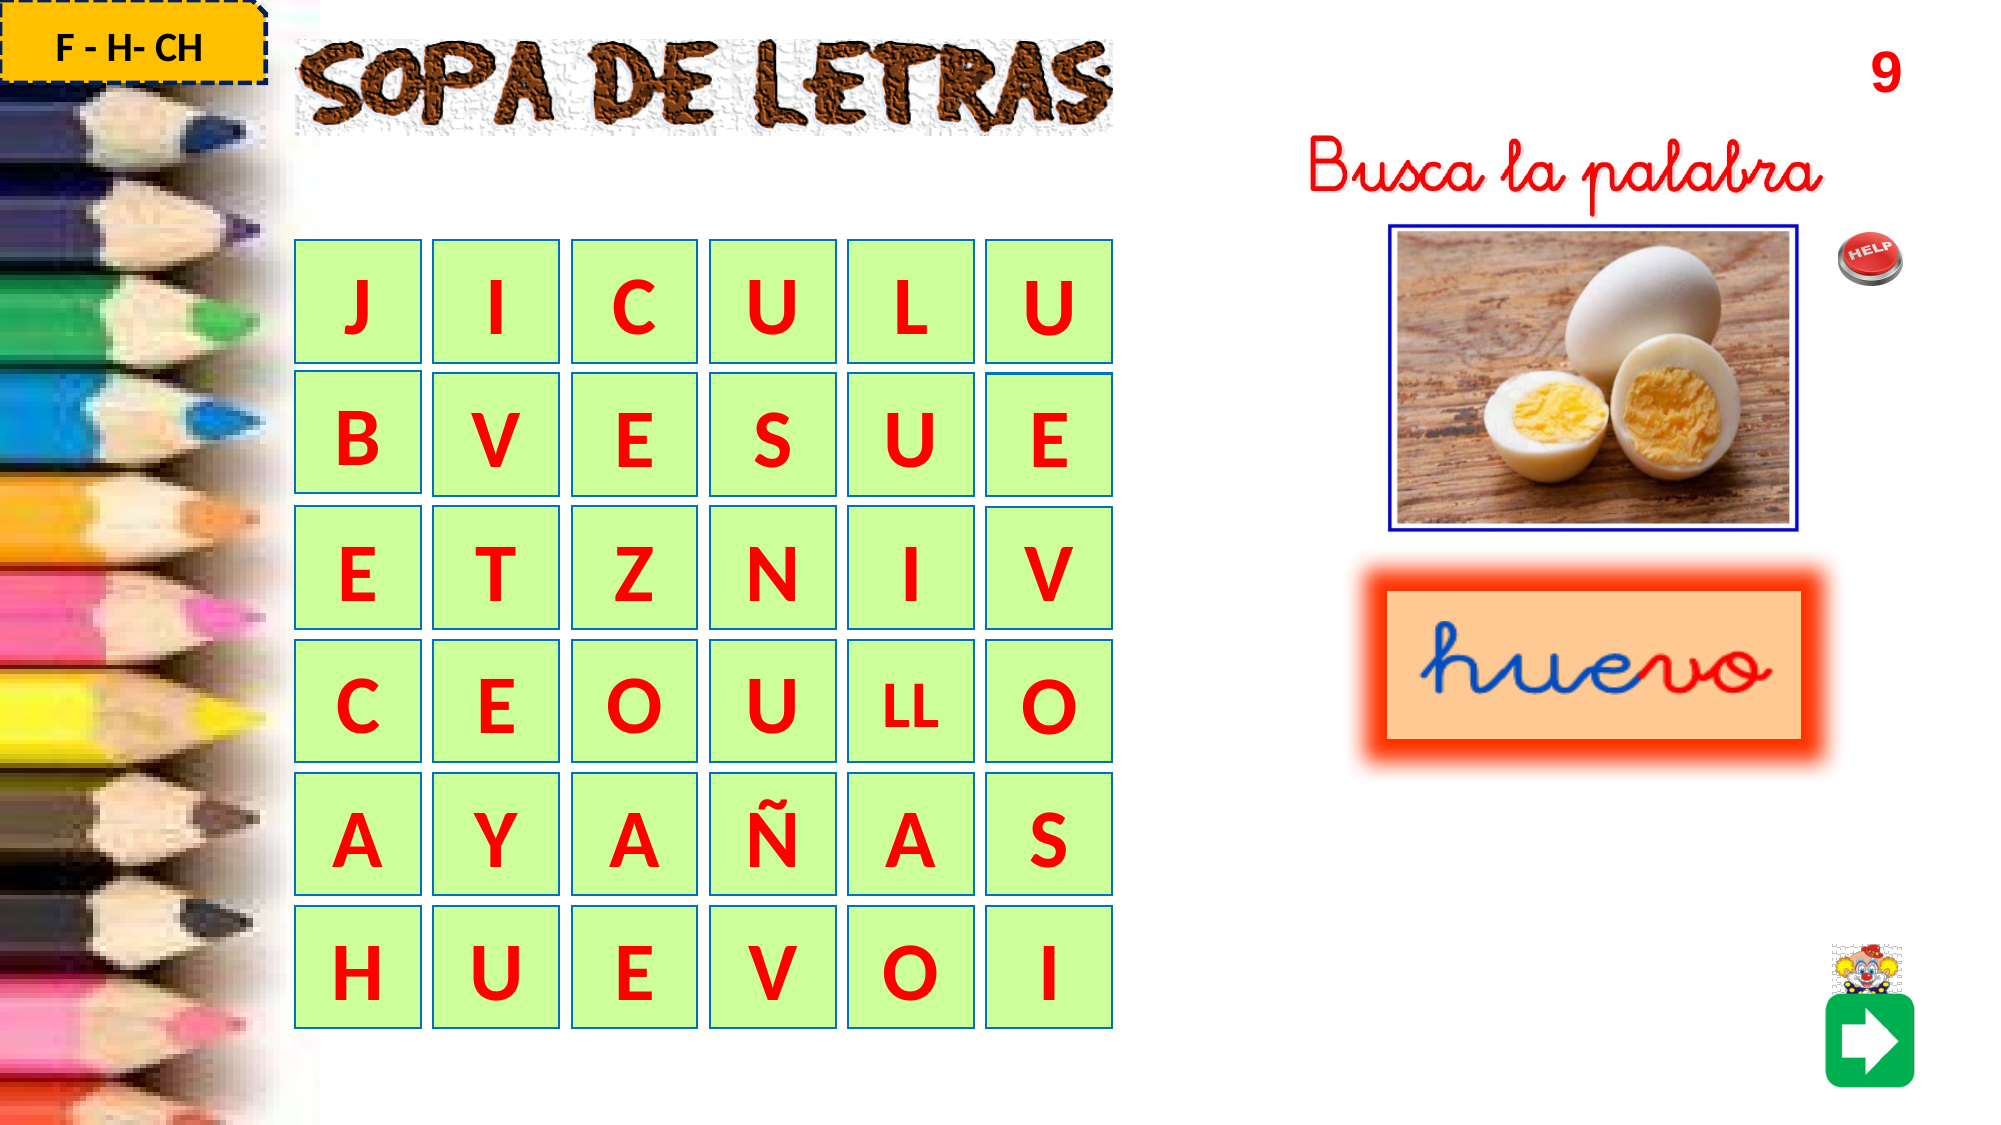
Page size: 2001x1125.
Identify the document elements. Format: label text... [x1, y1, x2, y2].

text_box S [986, 772, 1113, 895]
text_box I [848, 506, 974, 629]
text_box E [295, 506, 421, 629]
text_box A [295, 772, 421, 895]
text_box C [571, 240, 698, 363]
text_box V [986, 506, 1113, 629]
text_box LL [848, 639, 974, 762]
text_box O [571, 639, 698, 762]
text_box C [295, 639, 421, 762]
text_box A [848, 772, 974, 895]
text_box Ñ [709, 772, 836, 895]
text_box U [709, 240, 836, 363]
text_box V [433, 373, 560, 496]
text_box I [986, 905, 1113, 1029]
text_box Y [433, 772, 560, 895]
text_box H [295, 905, 421, 1028]
text_box U [709, 639, 836, 762]
text_box L [848, 240, 974, 363]
text_box U [986, 240, 1113, 363]
text_box E [986, 373, 1113, 496]
text_box I [433, 240, 560, 363]
text_box Z [571, 506, 698, 629]
text_box U [848, 373, 974, 496]
text_box U [433, 905, 560, 1028]
text_box E [571, 905, 698, 1028]
text_box A [571, 772, 698, 895]
text_box F - H- CH [0, 0, 266, 83]
text_box V [709, 905, 836, 1028]
text_box 9 [1855, 27, 1934, 112]
text_box J [295, 240, 421, 363]
text_box T [433, 506, 560, 629]
text_box O [848, 905, 974, 1028]
text_box N [709, 506, 836, 629]
text_box E [571, 373, 698, 496]
text_box B [295, 370, 421, 494]
text_box S [709, 373, 836, 496]
text_box E [433, 639, 560, 762]
text_box O [986, 639, 1113, 762]
picture [0, 0, 2001, 1125]
